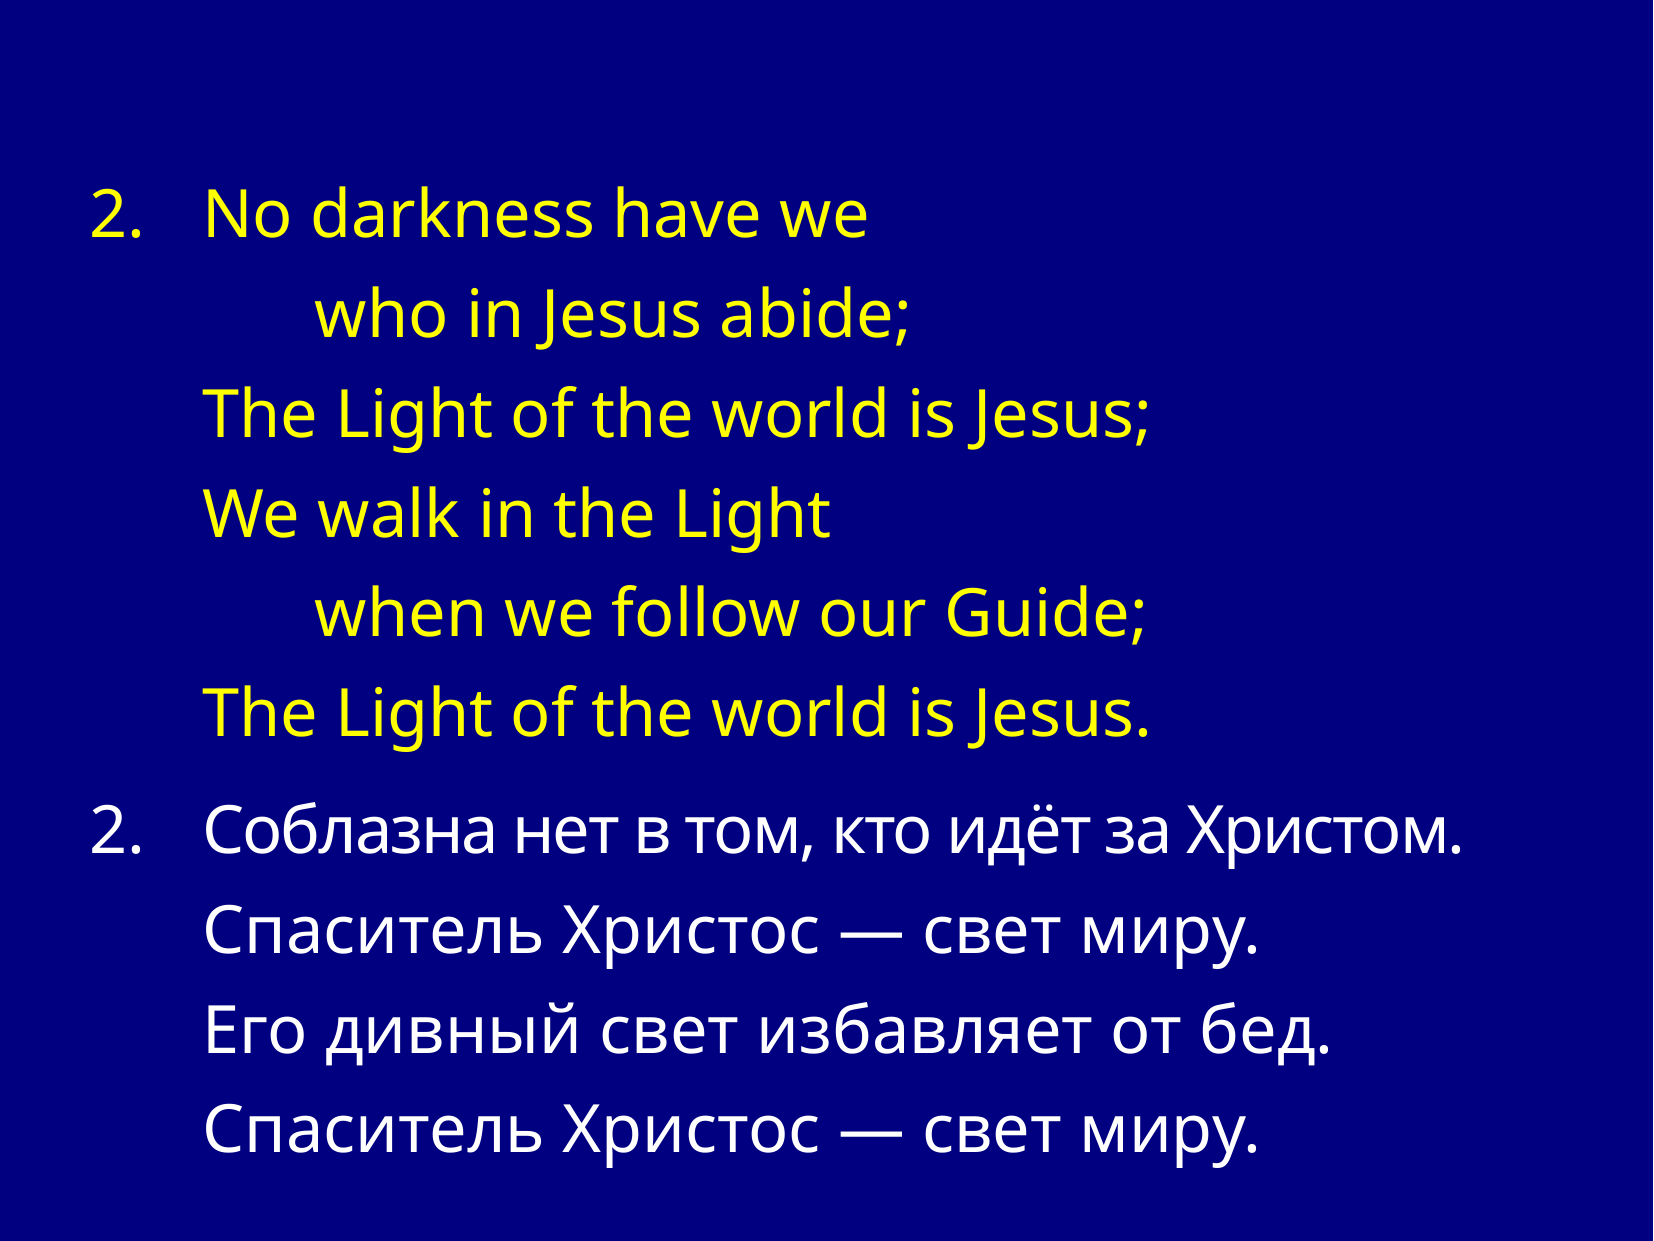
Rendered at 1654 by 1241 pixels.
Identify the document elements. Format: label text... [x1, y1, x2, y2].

text_box 2. No darkness have we who in Jesus abide; The Light of the world is Jesus; We walk in the Light when we follow our Guide; The Light of the world is Jesus. [75, 150, 1576, 675]
text_box 2. Соблазна нет в том, кто идёт за Христом. Спаситель Христос — свет миру. Его дивный свет избавляет от бед. Спаситель Христос — свет миру. [75, 675, 1653, 1163]
